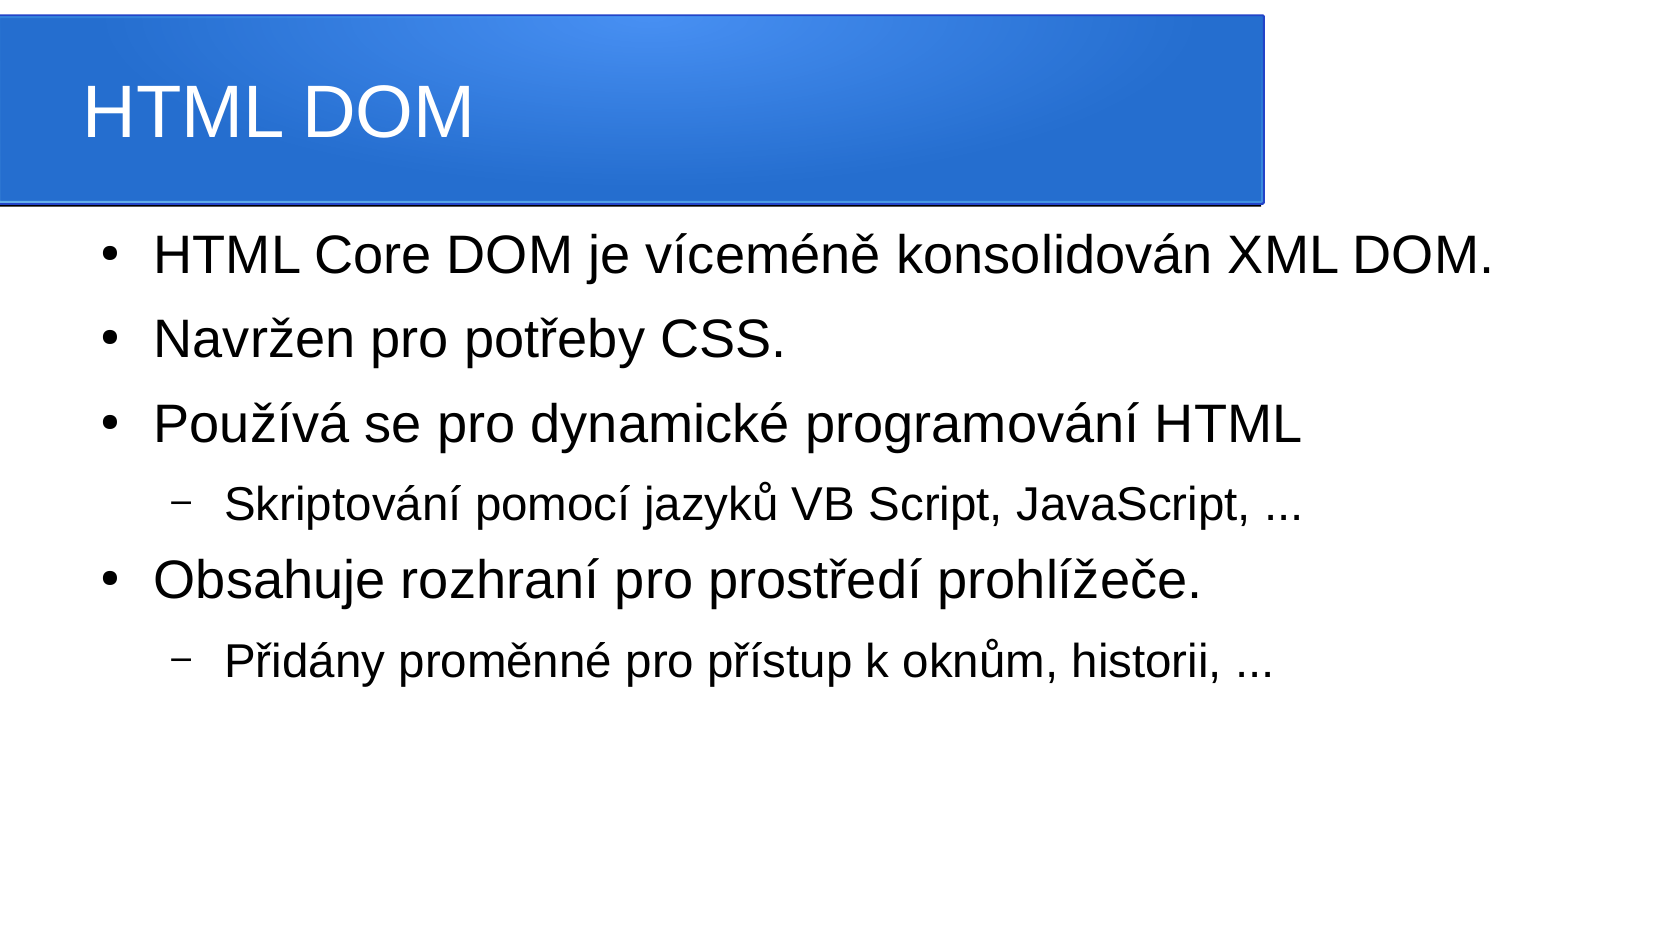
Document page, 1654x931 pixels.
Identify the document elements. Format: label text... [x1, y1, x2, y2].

title HTML DOM [82, 35, 1235, 189]
list HTML Core DOM je víceméně konsolidován XML DOM. Navržen pro potřeby CSS. Používá se pro dynamické programování HTML Skriptování pomocí jazyků VB Script, JavaScript, ... Obsahuje rozhraní pro prostředí prohlížeče. Přidány proměnné pro přístup k oknům, historii, ... [82, 224, 1571, 764]
